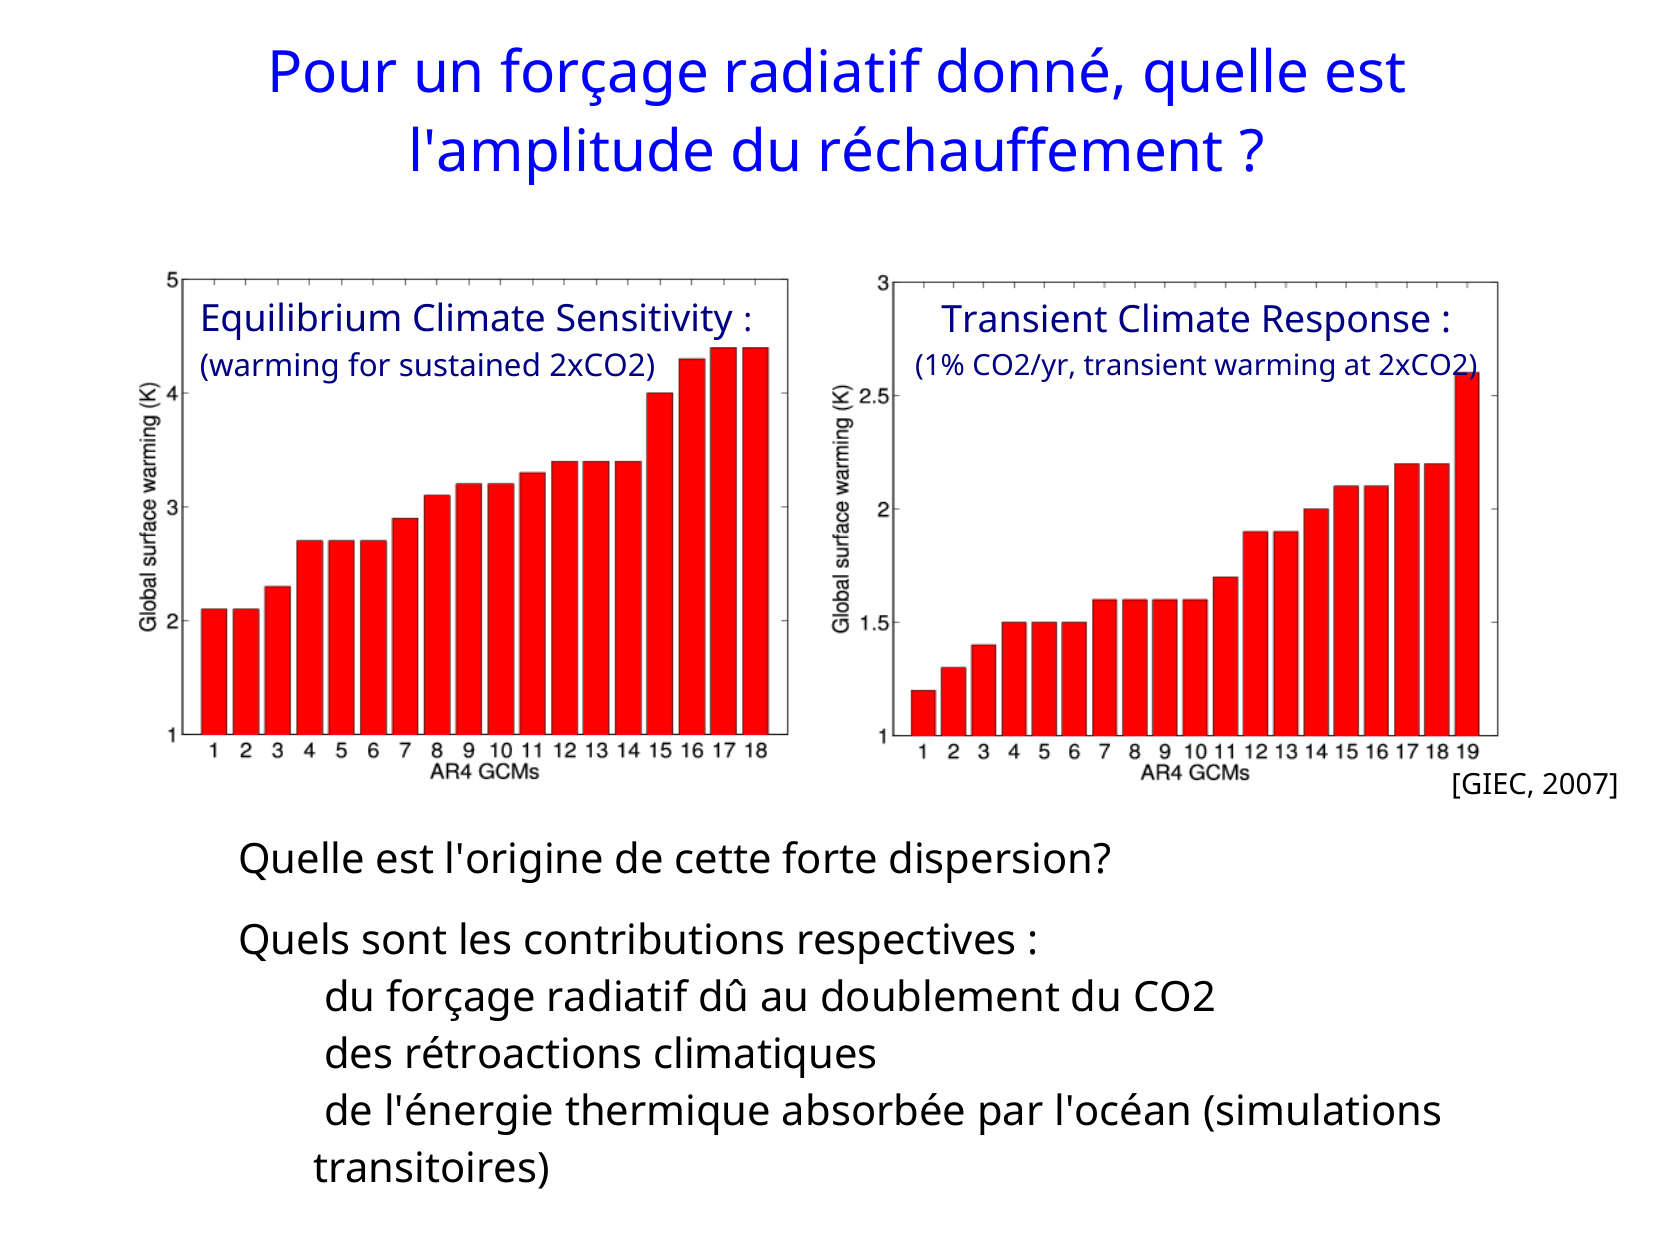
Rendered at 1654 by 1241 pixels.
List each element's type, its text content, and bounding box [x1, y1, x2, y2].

text_box Transient Climate Response : (1% CO2/yr, transient warming at 2xCO2) [915, 292, 1479, 424]
text_box Quelle est l'origine de cette forte dispersion? Quels sont les contributions respectives : du forçage radiatif dû au doublement du CO2 des rétroactions climatiques de l'énergie thermique absorbée par l'océan (simulations transitoires) [238, 828, 1473, 1195]
title Pour un forçage radiatif donné, quelle est l'amplitude du réchauffement ? [106, 40, 1568, 179]
text_box [GIEC, 2007] [1169, 761, 1634, 818]
text_box Equilibrium Climate Sensitivity : (warming for sustained 2xCO2) [199, 291, 753, 432]
picture [81, 262, 1504, 797]
